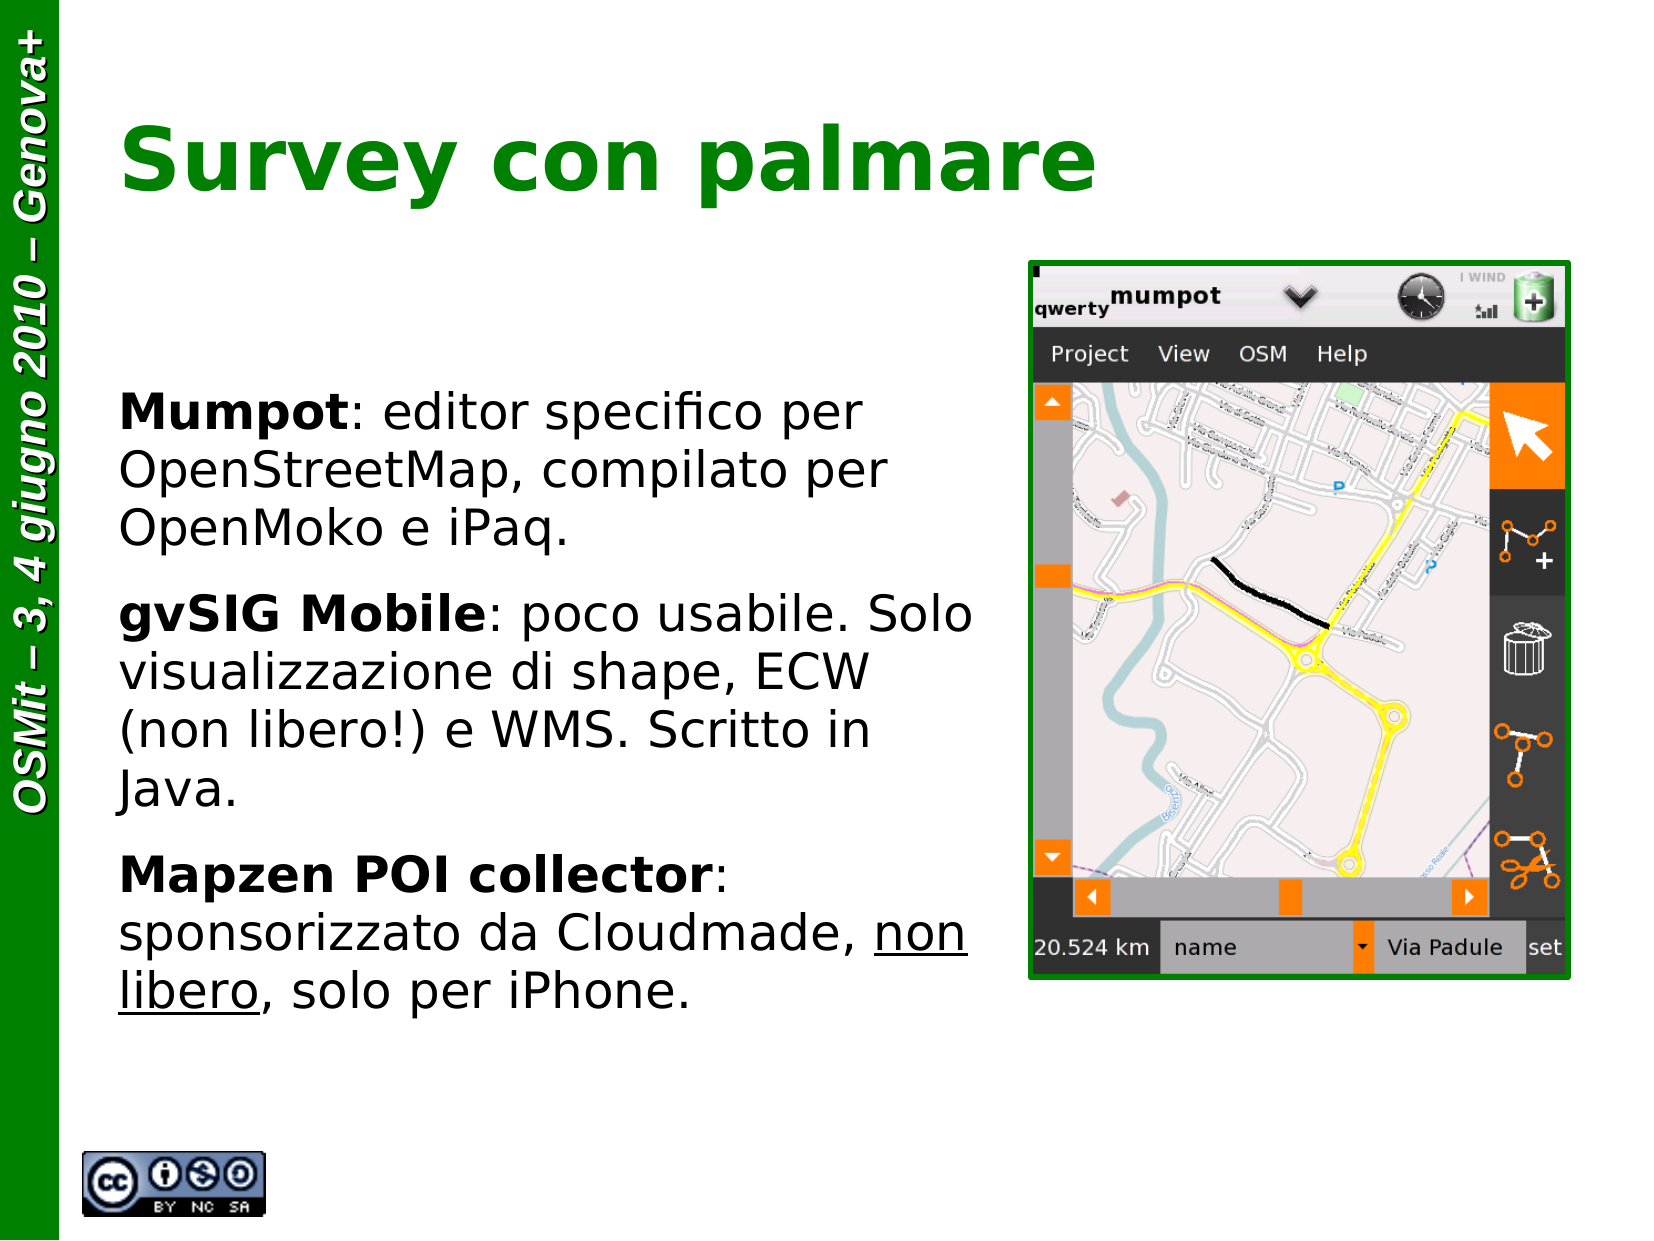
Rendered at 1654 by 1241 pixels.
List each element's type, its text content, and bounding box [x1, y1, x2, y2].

title Survey con palmare [118, 64, 1394, 257]
picture [1033, 265, 1565, 975]
picture [82, 1151, 266, 1217]
list Mumpot: editor specifico per OpenStreetMap, compilato per OpenMoko e iPaq. gvSIG Mobile: poco usabile. Solo visualizzazione di shape, ECW (non libero!) e WMS. Scritto in Java. Mapzen POI collector: sponsorizzato da Cloudmade, non libero, solo per iPhone. [118, 382, 981, 1021]
